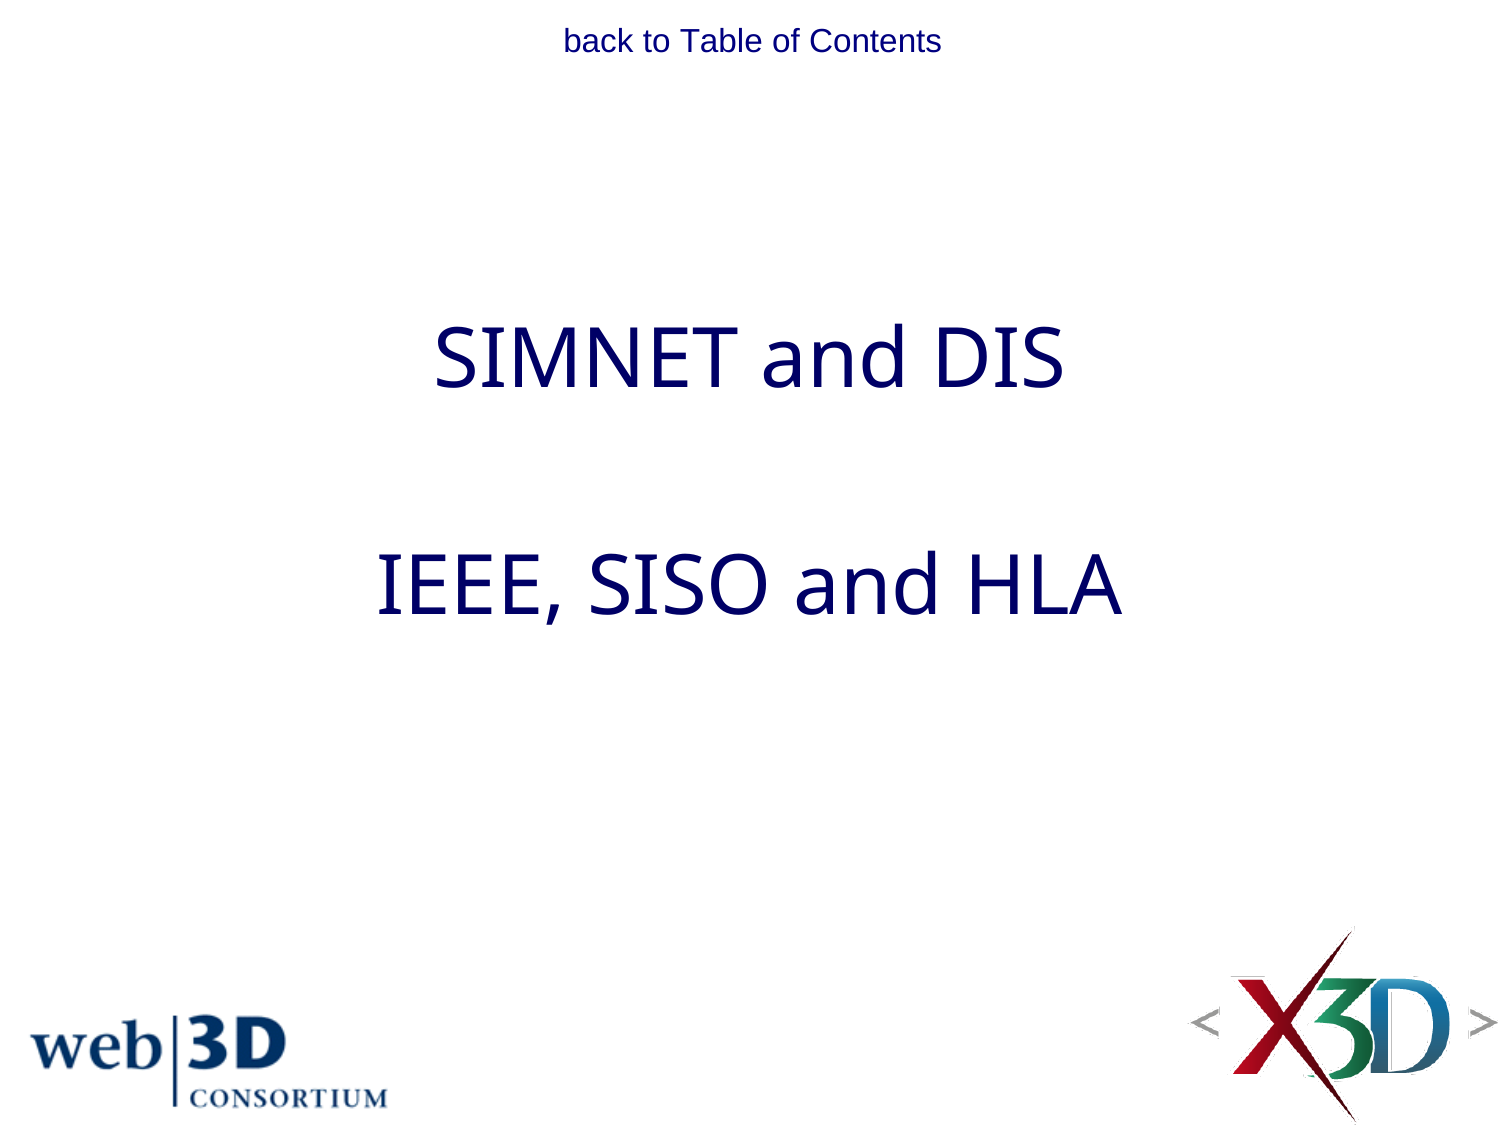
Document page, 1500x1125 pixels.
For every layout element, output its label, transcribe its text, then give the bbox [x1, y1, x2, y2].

text_box back to Table of Contents [548, 14, 958, 68]
picture [1187, 926, 1500, 1125]
title SIMNET and DIS IEEE, SISO and HLA [112, 310, 1388, 628]
picture [12, 998, 413, 1118]
